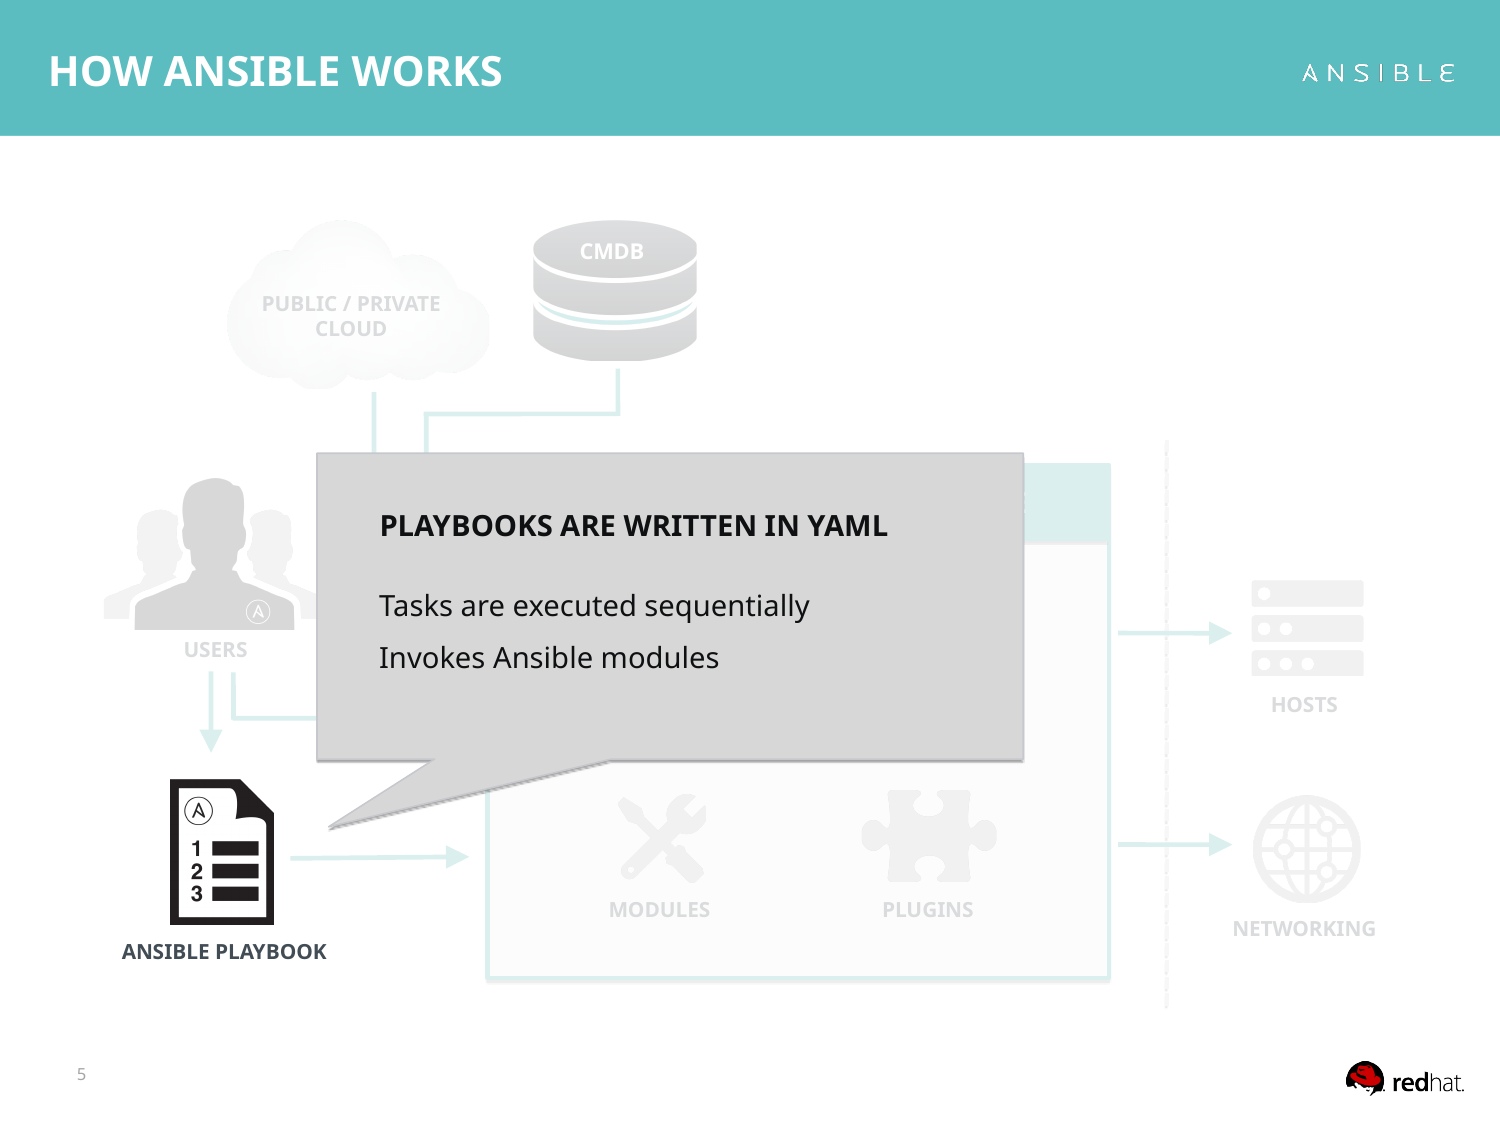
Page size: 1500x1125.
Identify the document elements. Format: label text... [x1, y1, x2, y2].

text_box Tasks are executed sequentially Invokes Ansible modules [364, 562, 890, 682]
text_box [39, 167, 1458, 1037]
picture [0, 0, 1500, 1125]
text_box ANSIBLE PLAYBOOK [82, 931, 367, 971]
list HOW ANSIBLE WORKS [47, 45, 936, 104]
text_box PLAYBOOKS ARE WRITTEN IN YAML [364, 500, 997, 551]
